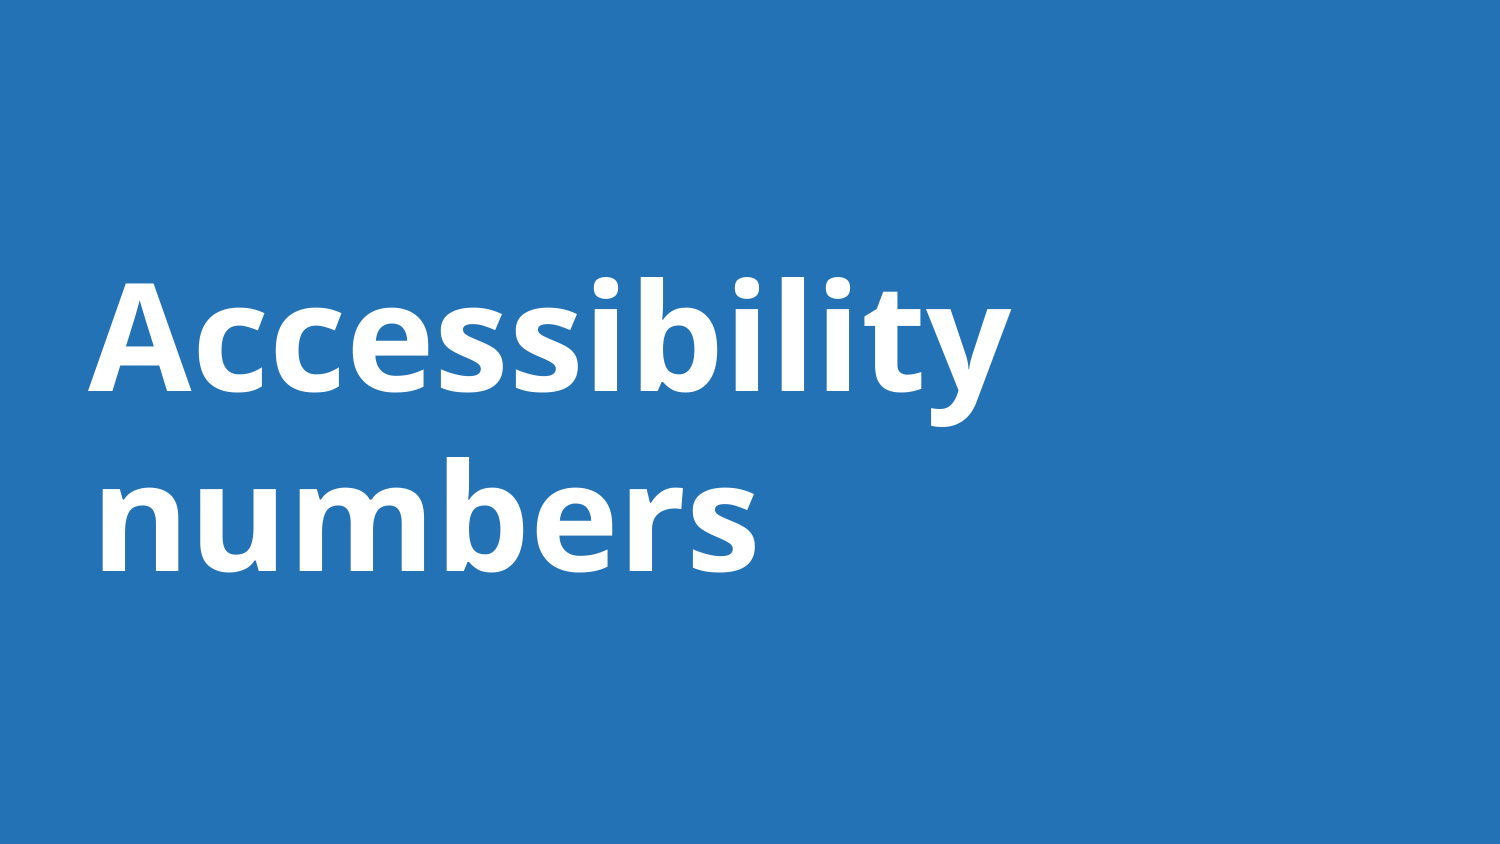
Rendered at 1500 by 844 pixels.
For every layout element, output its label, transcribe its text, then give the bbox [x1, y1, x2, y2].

title Accessibility numbers [83, 0, 1417, 844]
